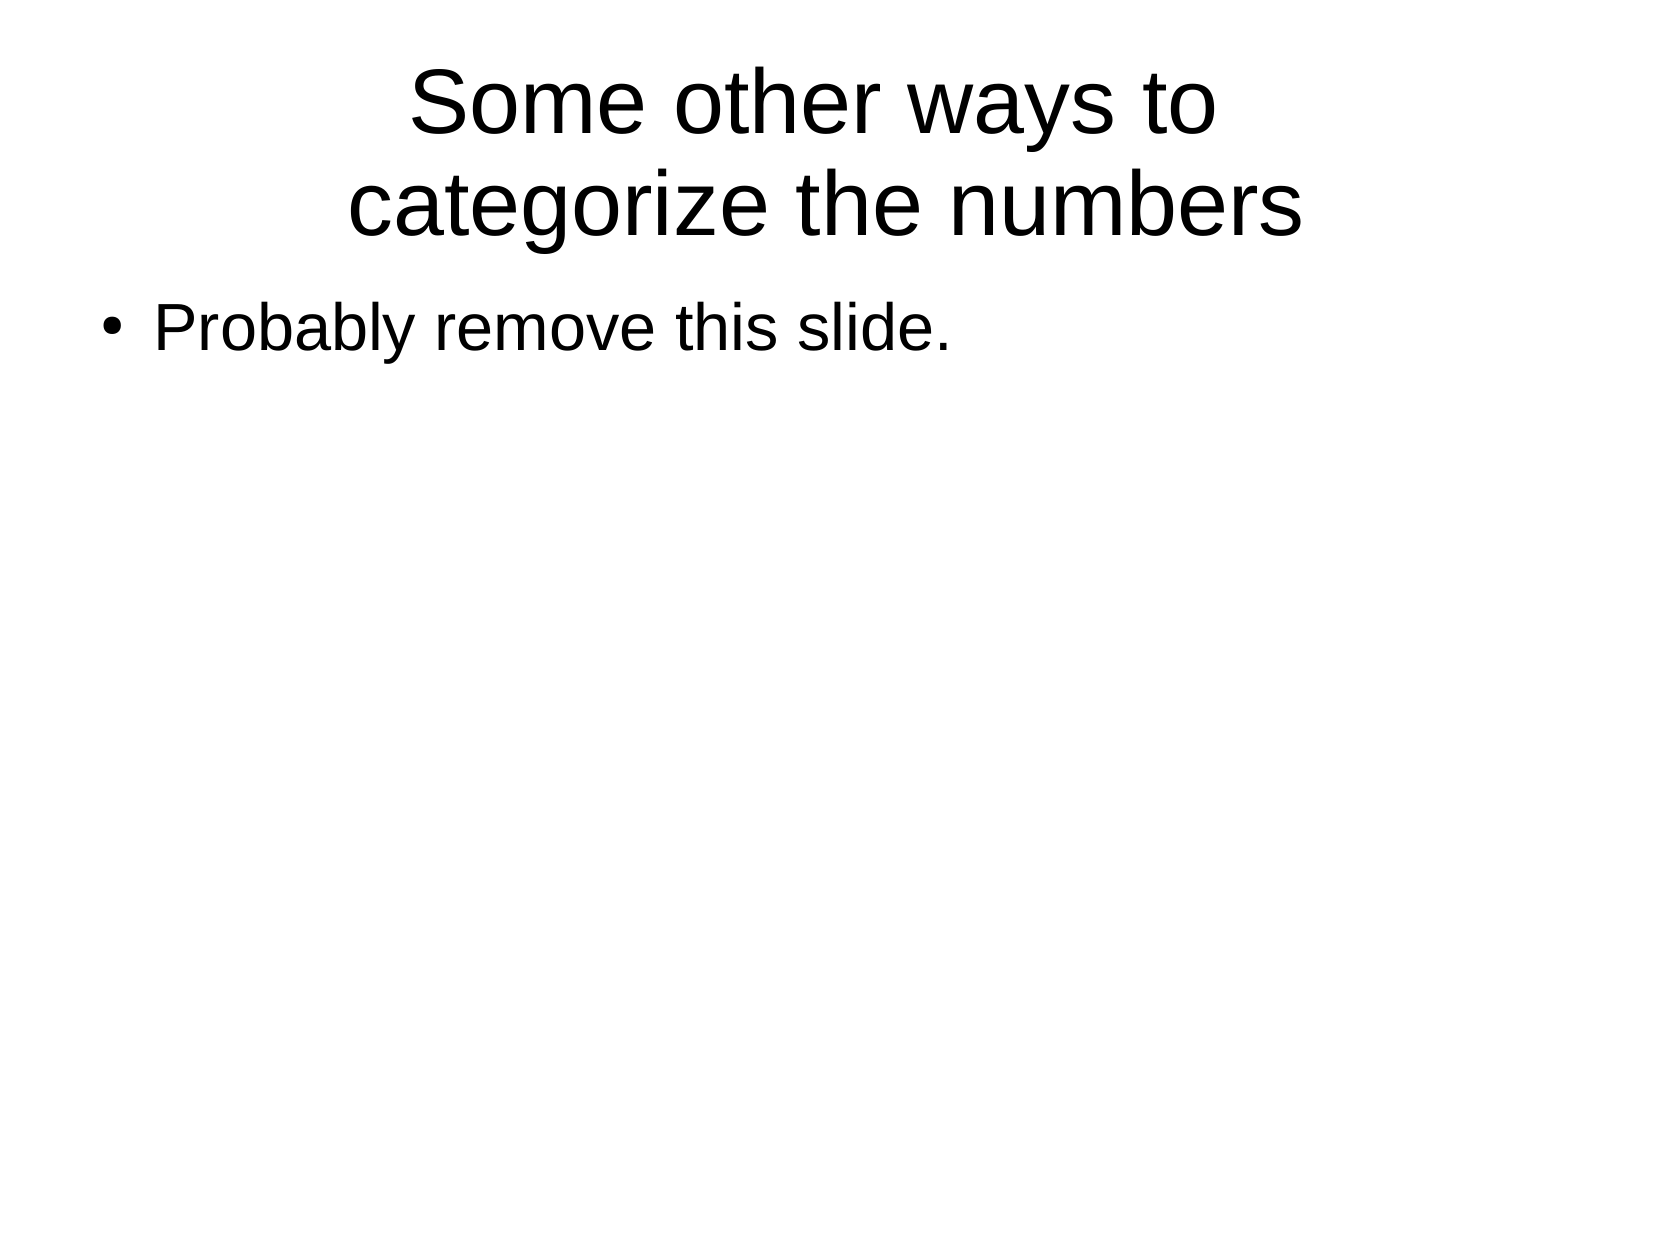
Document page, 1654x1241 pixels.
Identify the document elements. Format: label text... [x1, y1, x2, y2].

list Probably remove this slide. [82, 290, 1571, 1010]
title Some other ways to categorize the numbers [82, 49, 1571, 257]
